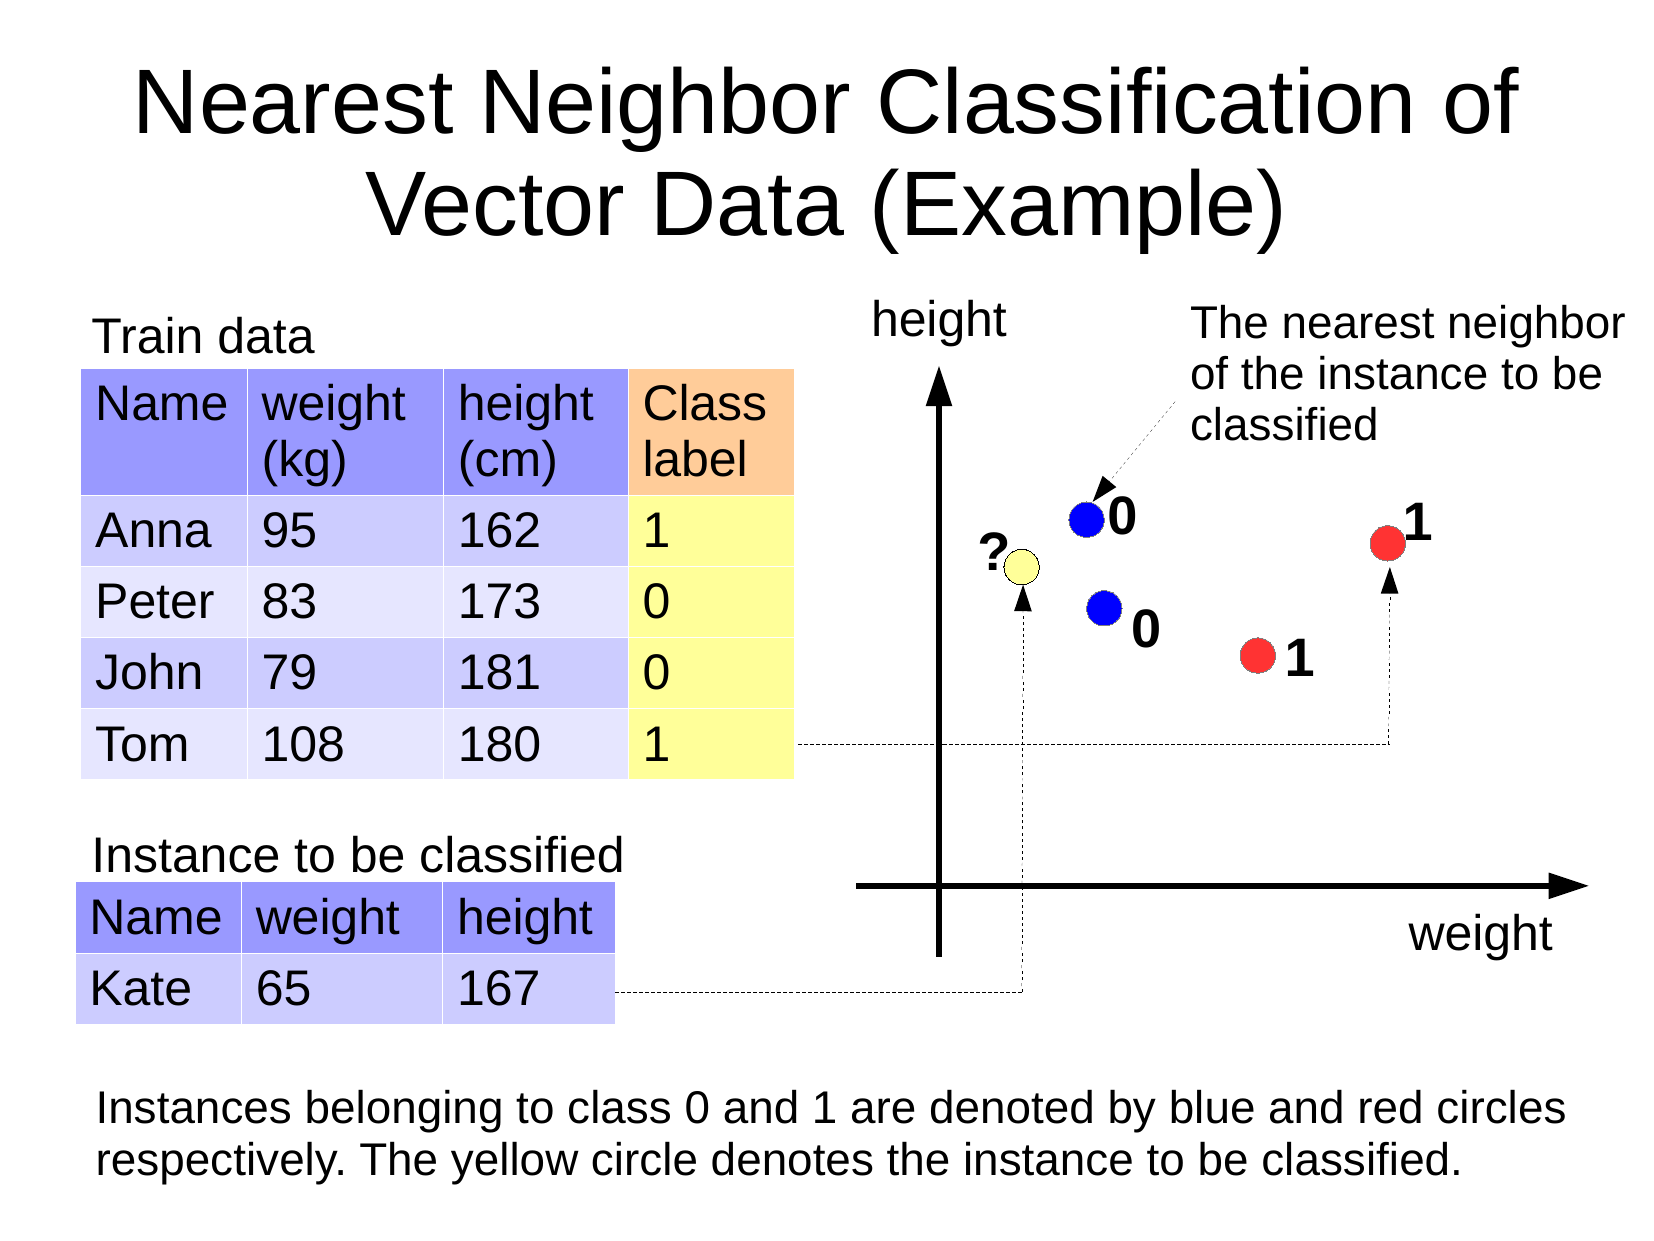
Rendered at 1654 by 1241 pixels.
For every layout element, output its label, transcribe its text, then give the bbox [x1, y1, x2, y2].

table_cell 1 [629, 496, 794, 566]
table_header Name [76, 922, 241, 953]
text_box 1 [1269, 620, 1330, 698]
table_cell 167 [443, 954, 615, 1024]
title Nearest Neighbor Classification of Vector Data (Example) [82, 49, 1571, 257]
table_header Name [81, 403, 247, 495]
text_box Train data [76, 301, 987, 403]
table_header height [443, 922, 615, 953]
text_box 1 [1387, 484, 1448, 562]
text_box [1026, 549, 1040, 585]
table_cell John [81, 638, 247, 708]
text_box [1086, 590, 1116, 626]
text_box height [856, 283, 1023, 355]
text_box 0 [1092, 478, 1153, 556]
table_cell 0 [629, 638, 794, 708]
text_box weight [1393, 897, 1568, 969]
table_cell 1 [629, 709, 794, 779]
text_box 0 [1092, 478, 1101, 500]
table_header height (cm) [444, 403, 628, 495]
table_cell 180 [444, 709, 628, 779]
table_cell 83 [248, 567, 443, 637]
text_box Instances belonging to class 0 and 1 are denoted by blue and red circles respectively. The yellow circle denotes the instance to be classified. [80, 1074, 1642, 1192]
table_cell 95 [248, 496, 443, 566]
table_header Name [132, 922, 144, 931]
table_header weight (kg) [248, 403, 443, 495]
table_cell 162 [444, 496, 628, 566]
table_cell 173 [444, 567, 628, 637]
text_box [1370, 525, 1387, 561]
table_header Name [138, 407, 150, 417]
text_box ? [962, 513, 1026, 591]
table_cell Peter [81, 567, 247, 637]
table_cell 0 [629, 567, 794, 637]
text_box The nearest neighbor of the instance to be classified [1175, 289, 1641, 458]
table_cell Tom [81, 709, 247, 779]
table_cell Anna [81, 496, 247, 566]
table_cell 108 [248, 709, 443, 779]
text_box [1240, 637, 1269, 674]
text_box 0 [1116, 590, 1177, 668]
table_header Class label [629, 403, 794, 495]
table_cell 79 [248, 638, 443, 708]
table_cell 65 [242, 954, 442, 1024]
table_header weight [242, 922, 442, 953]
table_cell Kate [76, 954, 241, 1024]
text_box [1068, 501, 1092, 538]
text_box Instance to be classified [76, 820, 686, 922]
table_cell 181 [444, 638, 628, 708]
